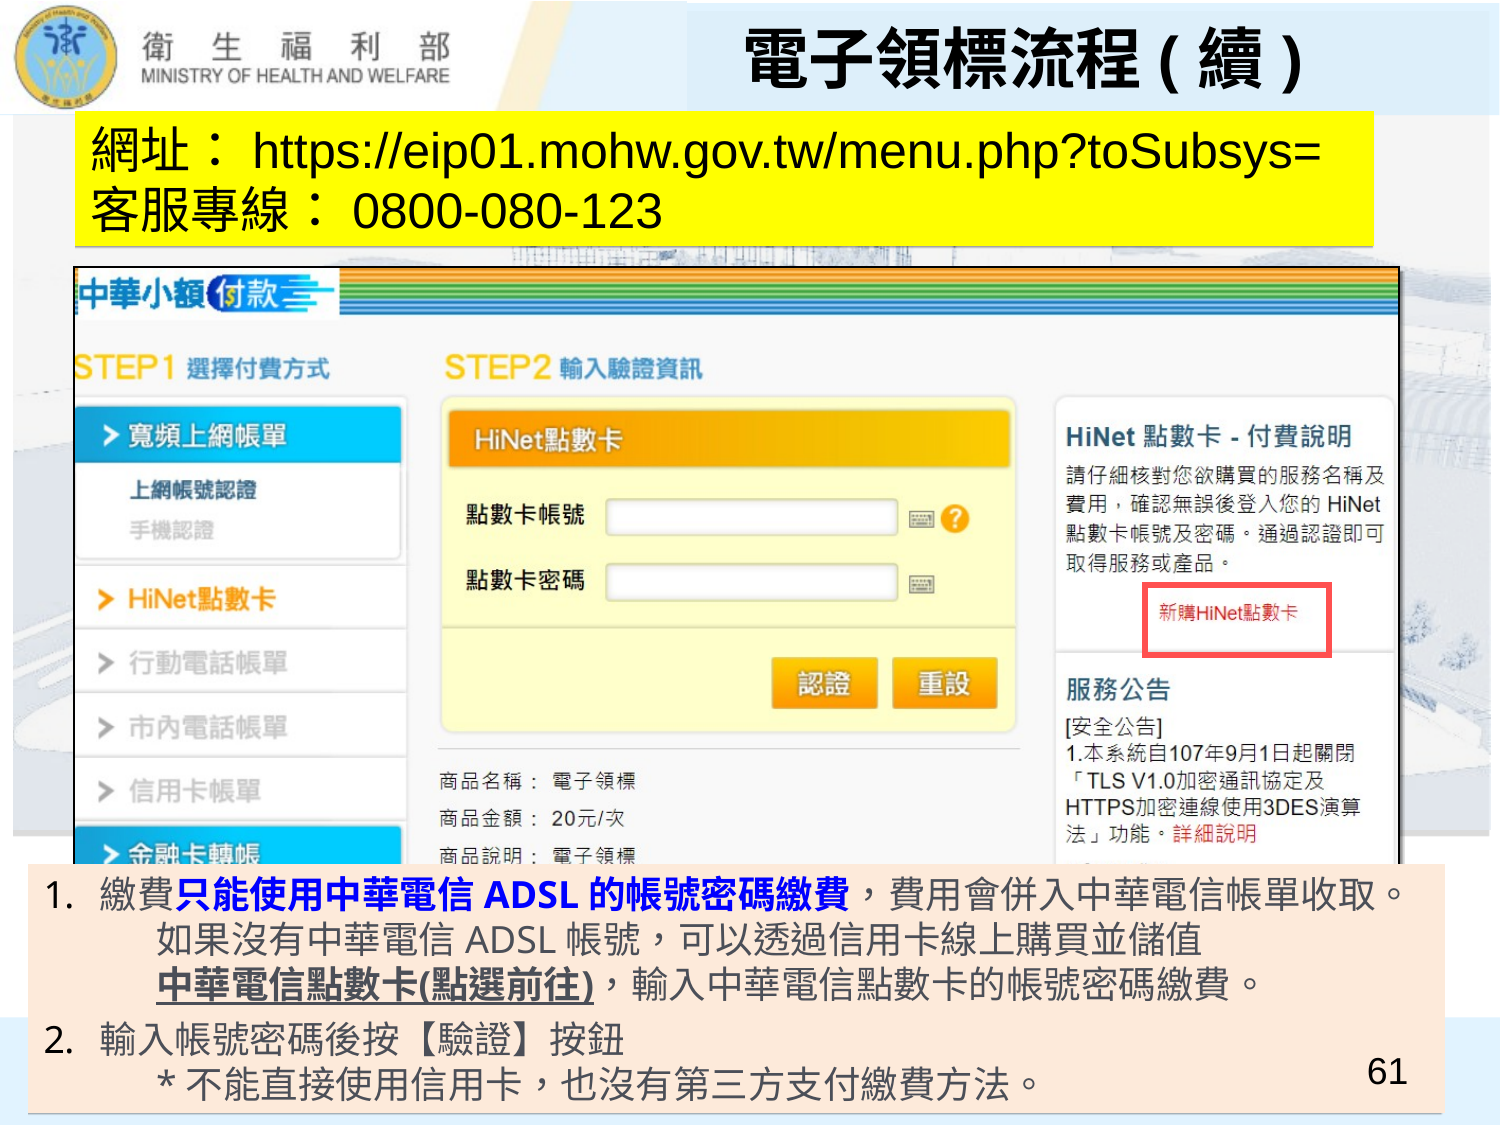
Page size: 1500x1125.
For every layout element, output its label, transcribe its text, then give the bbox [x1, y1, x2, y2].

text_box 電子領標流程(續) [571, 9, 1474, 105]
text_box 繳費只能使用中華電信ADSL的帳號密碼繳費，費用會併入中華電信帳單收取。如果沒有中華電信ADSL帳號，可以透過信用卡線上購買並儲值中華電信點數卡(點選前往)，輸入中華電信點數卡的帳號密碼繳費。 輸入帳號密碼後按【驗證】按鈕 *不能直接使用信用卡，也沒有第三方支付繳費方法。 [28, 864, 1445, 1113]
picture [75, 267, 1398, 864]
text_box 61 [1351, 1039, 1444, 1099]
picture [127, 840, 260, 864]
text_box 網址：https://eip01.mohw.gov.tw/menu.php?toSubsys= 客服專線：0800-080-123 [75, 111, 1374, 246]
